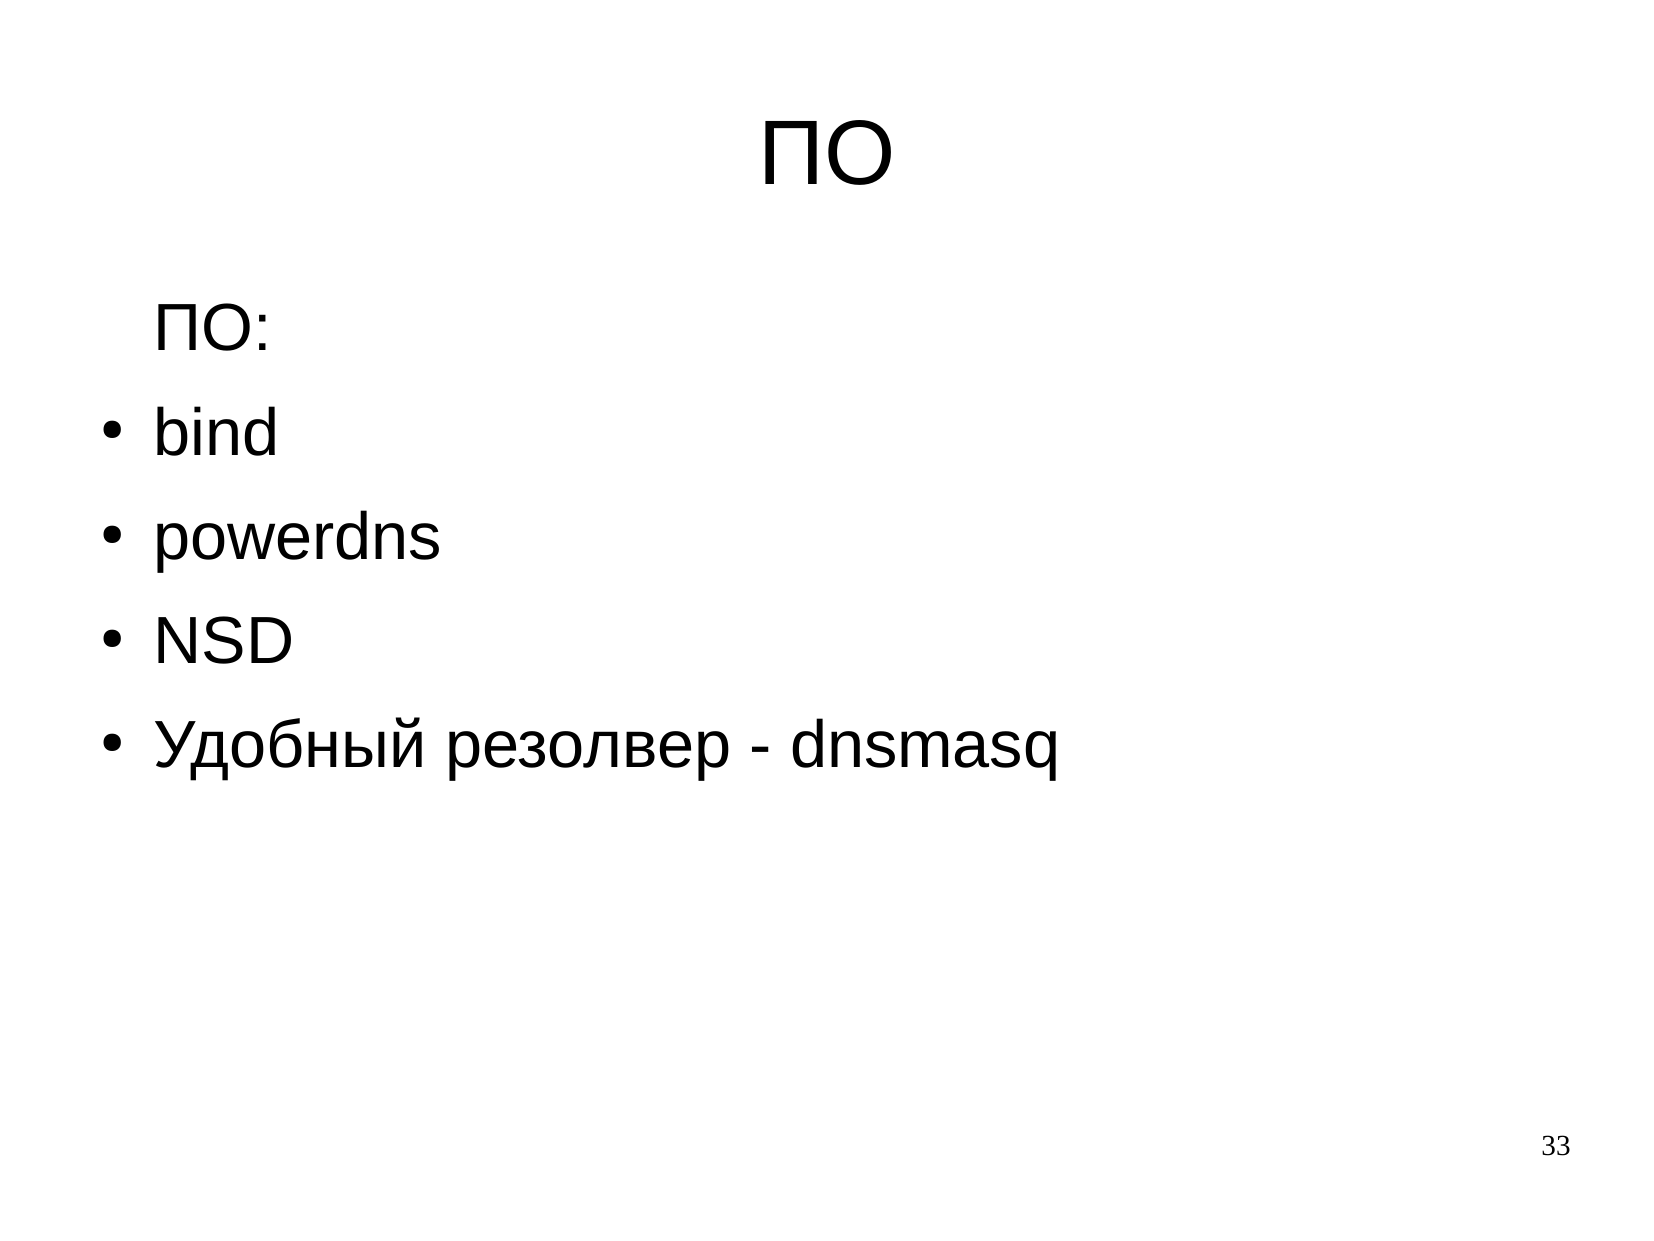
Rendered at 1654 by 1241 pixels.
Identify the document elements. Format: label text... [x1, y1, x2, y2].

title ПО [82, 49, 1571, 257]
list ПО: bind powerdns NSD Удобный резолвер - dnsmasq [82, 290, 1571, 1109]
